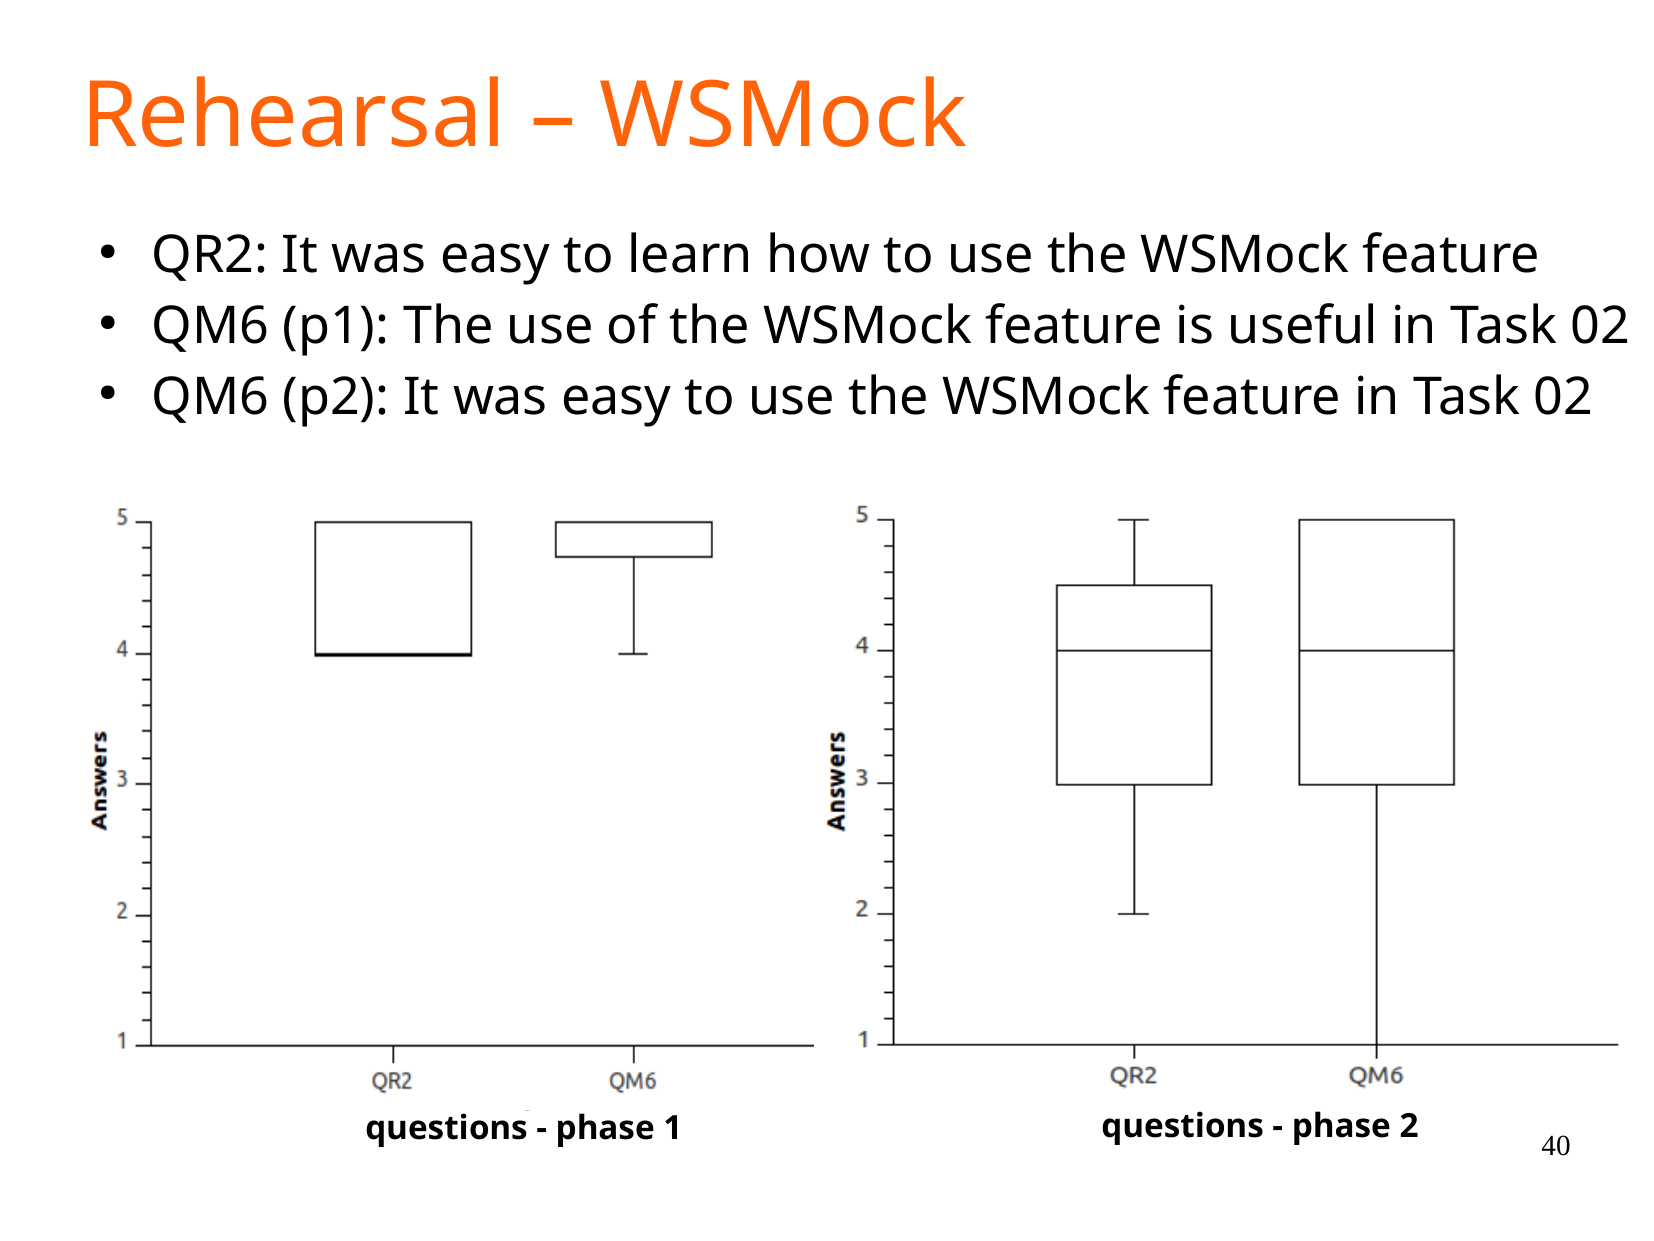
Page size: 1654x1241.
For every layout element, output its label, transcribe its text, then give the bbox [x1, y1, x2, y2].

picture [1108, 1123, 1115, 1131]
title Rehearsal – WSMock [81, 17, 1570, 204]
text_box questions - phase 2 [1122, 1095, 1399, 1154]
text_box questions - phase 1 [386, 1111, 663, 1142]
picture [79, 503, 1622, 1135]
text_box QR2: It was easy to learn how to use the WSMock feature QM6 (p1): The use of the WSMock feature is useful in Task 02 QM6 (p2): It was easy to use the WSMock feature in Task 02 [0, 210, 1648, 496]
picture [372, 1125, 379, 1135]
